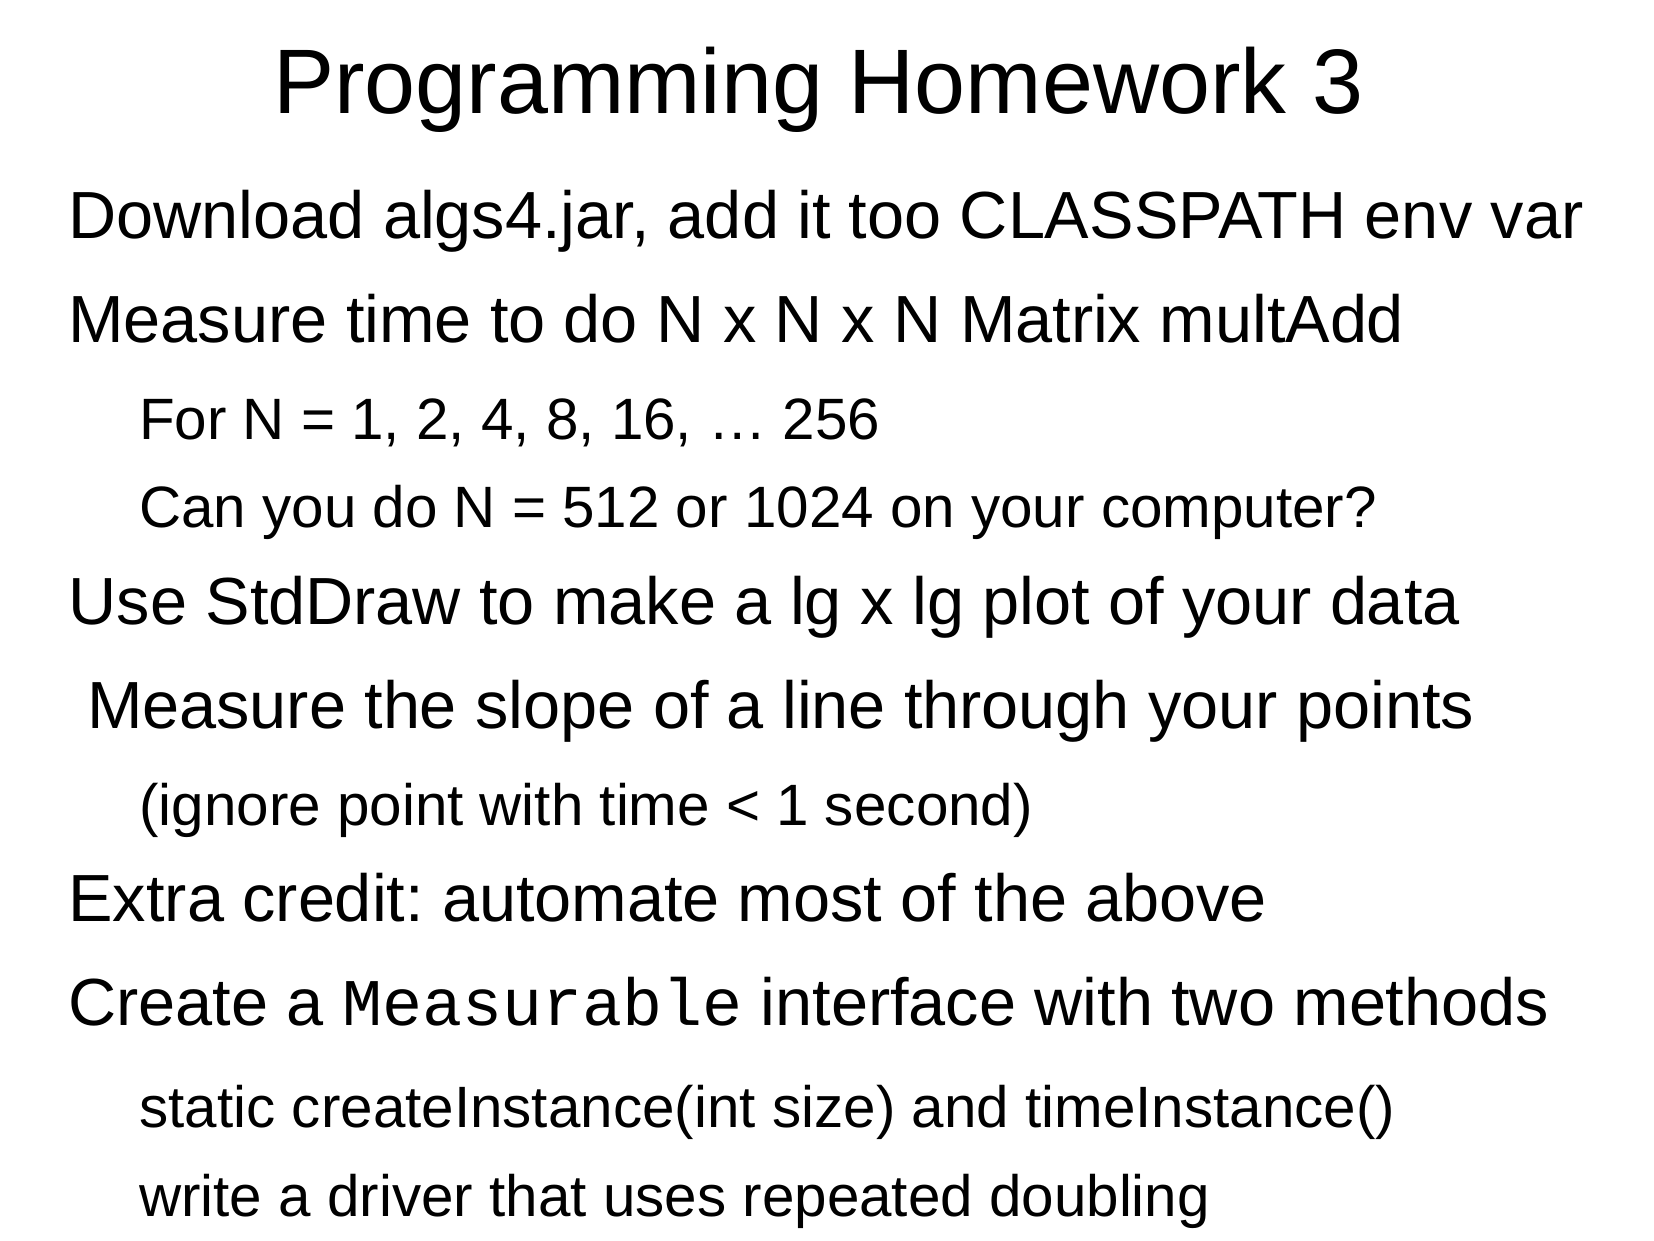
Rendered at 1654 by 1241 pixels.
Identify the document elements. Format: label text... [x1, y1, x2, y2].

title Programming Homework 3 [75, 0, 1564, 178]
list Download algs4.jar, add it too CLASSPATH env var Measure time to do N x N x N Matrix multAdd For N = 1, 2, 4, 8, 16, … 256 Can you do N = 512 or 1024 on your computer? Use StdDraw to make a lg x lg plot of your data Measure the slope of a line through your points (ignore point with time < 1 second) Extra credit: automate most of the above Create a Measurable interface with two methods static createInstance(int size) and timeInstance() write a driver that uses repeated doubling [0, 178, 1654, 1228]
